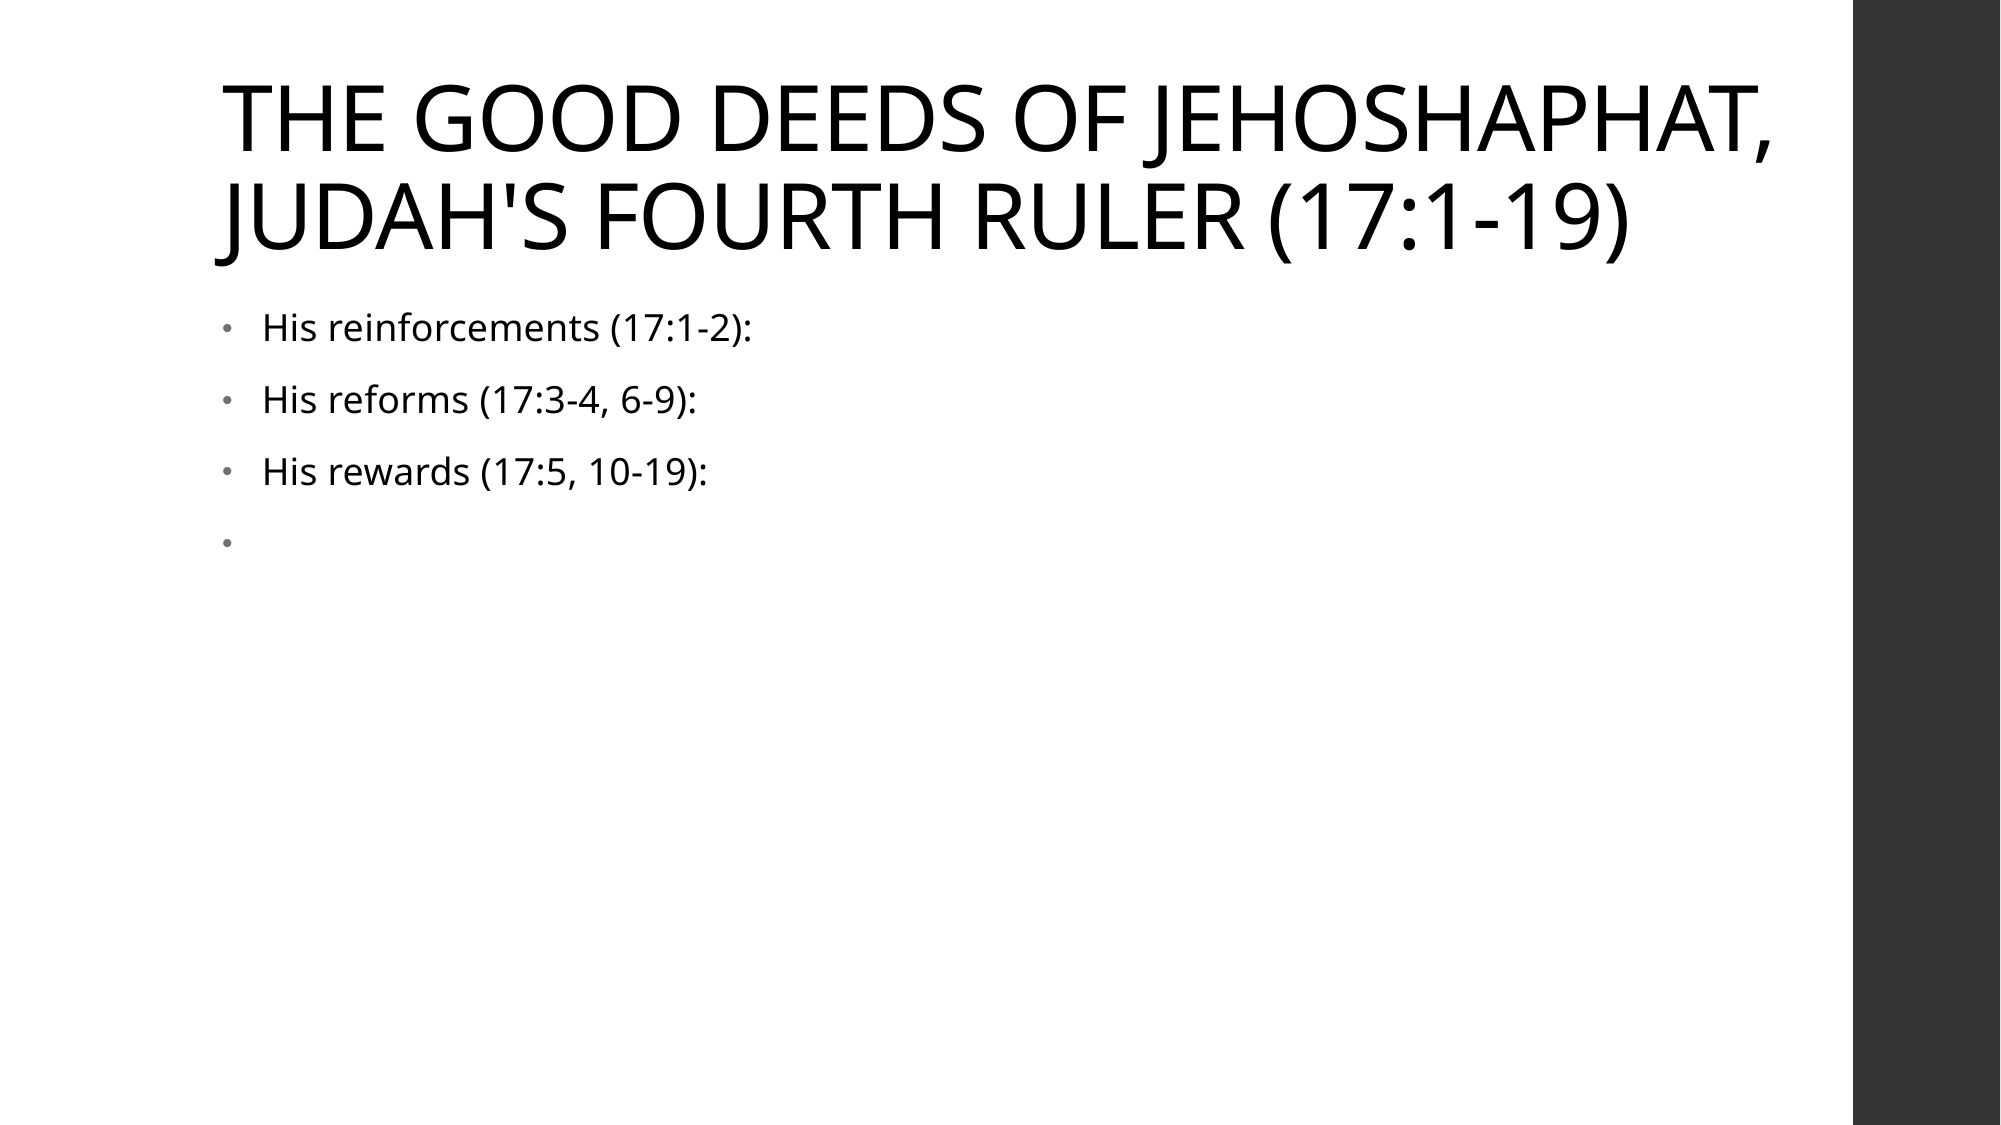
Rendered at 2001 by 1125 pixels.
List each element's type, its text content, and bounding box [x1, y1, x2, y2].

list His reinforcements (17:1-2): His reforms (17:3-4, 6-9): His rewards (17:5, 10-19): [206, 299, 1617, 1014]
title THE GOOD DEEDS OF JEHOSHAPHAT, JUDAH'S FOURTH RULER (17:1-19) [206, 60, 1797, 278]
